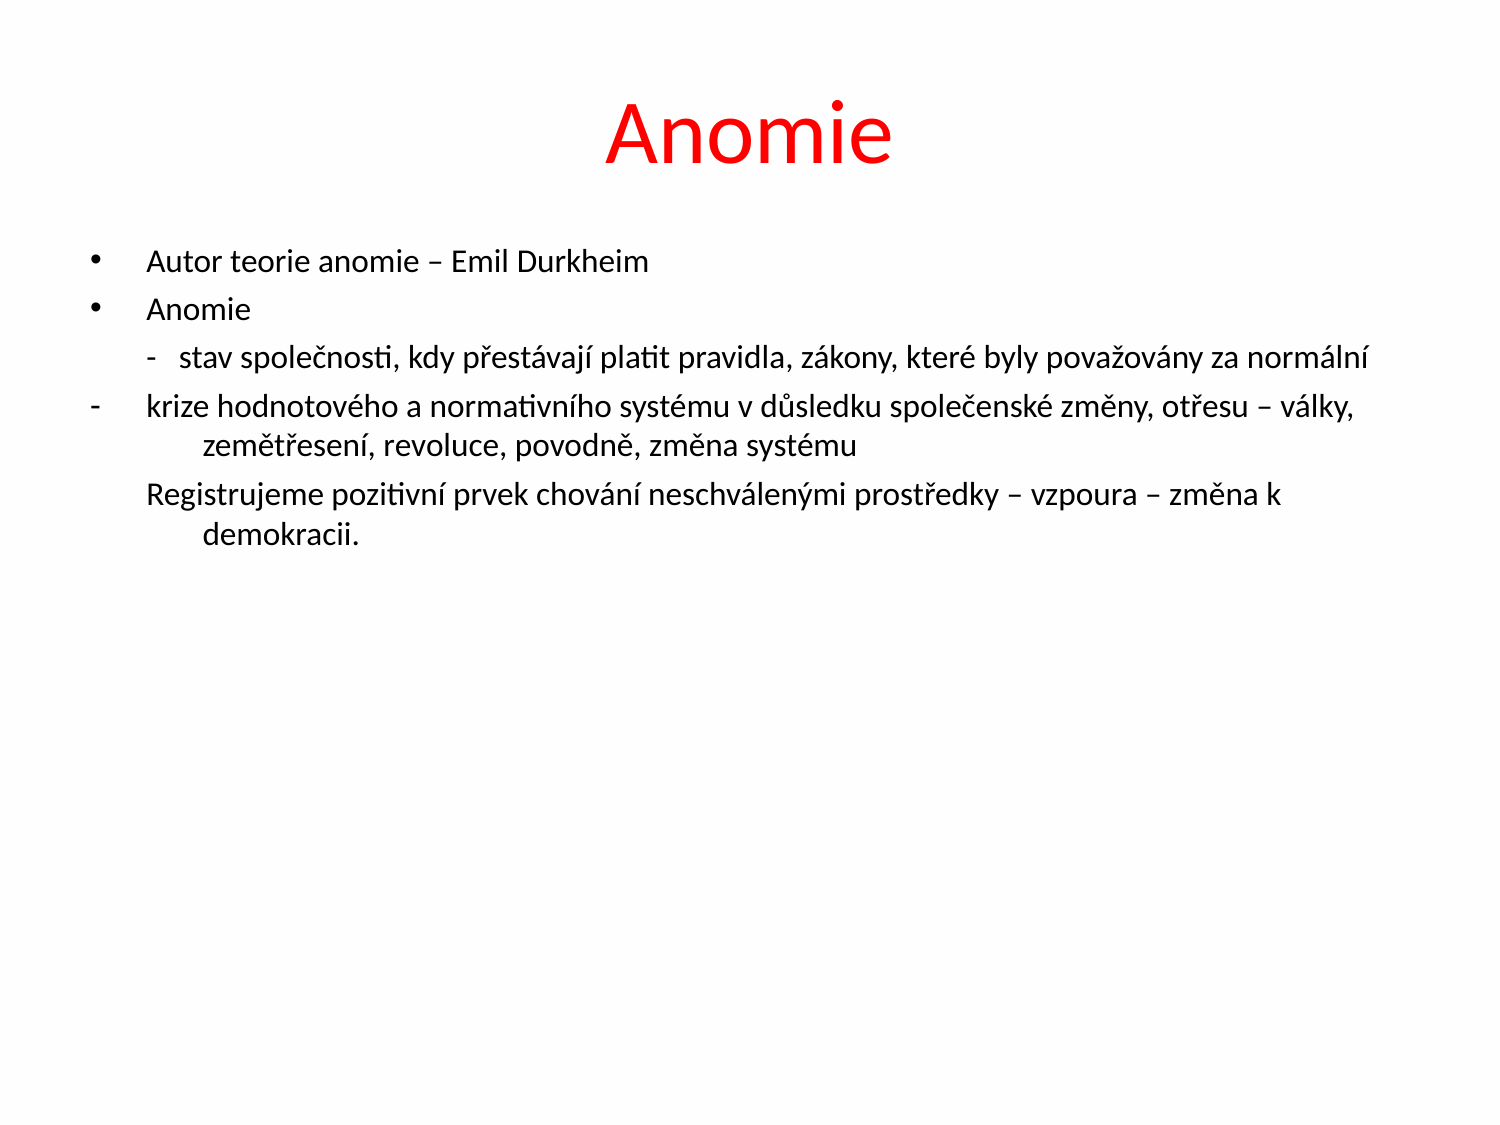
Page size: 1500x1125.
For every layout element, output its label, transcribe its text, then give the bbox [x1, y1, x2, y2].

title Anomie [75, 45, 1426, 209]
list Autor teorie anomie – Emil Durkheim Anomie - stav společnosti, kdy přestávají platit pravidla, zákony, které byly považovány za normální krize hodnotového a normativního systému v důsledku společenské změny, otřesu – války, zemětřesení, revoluce, povodně, změna systému Registrujeme pozitivní prvek chování neschválenými prostředky – vzpoura – změna k demokracii. [75, 231, 1426, 1005]
